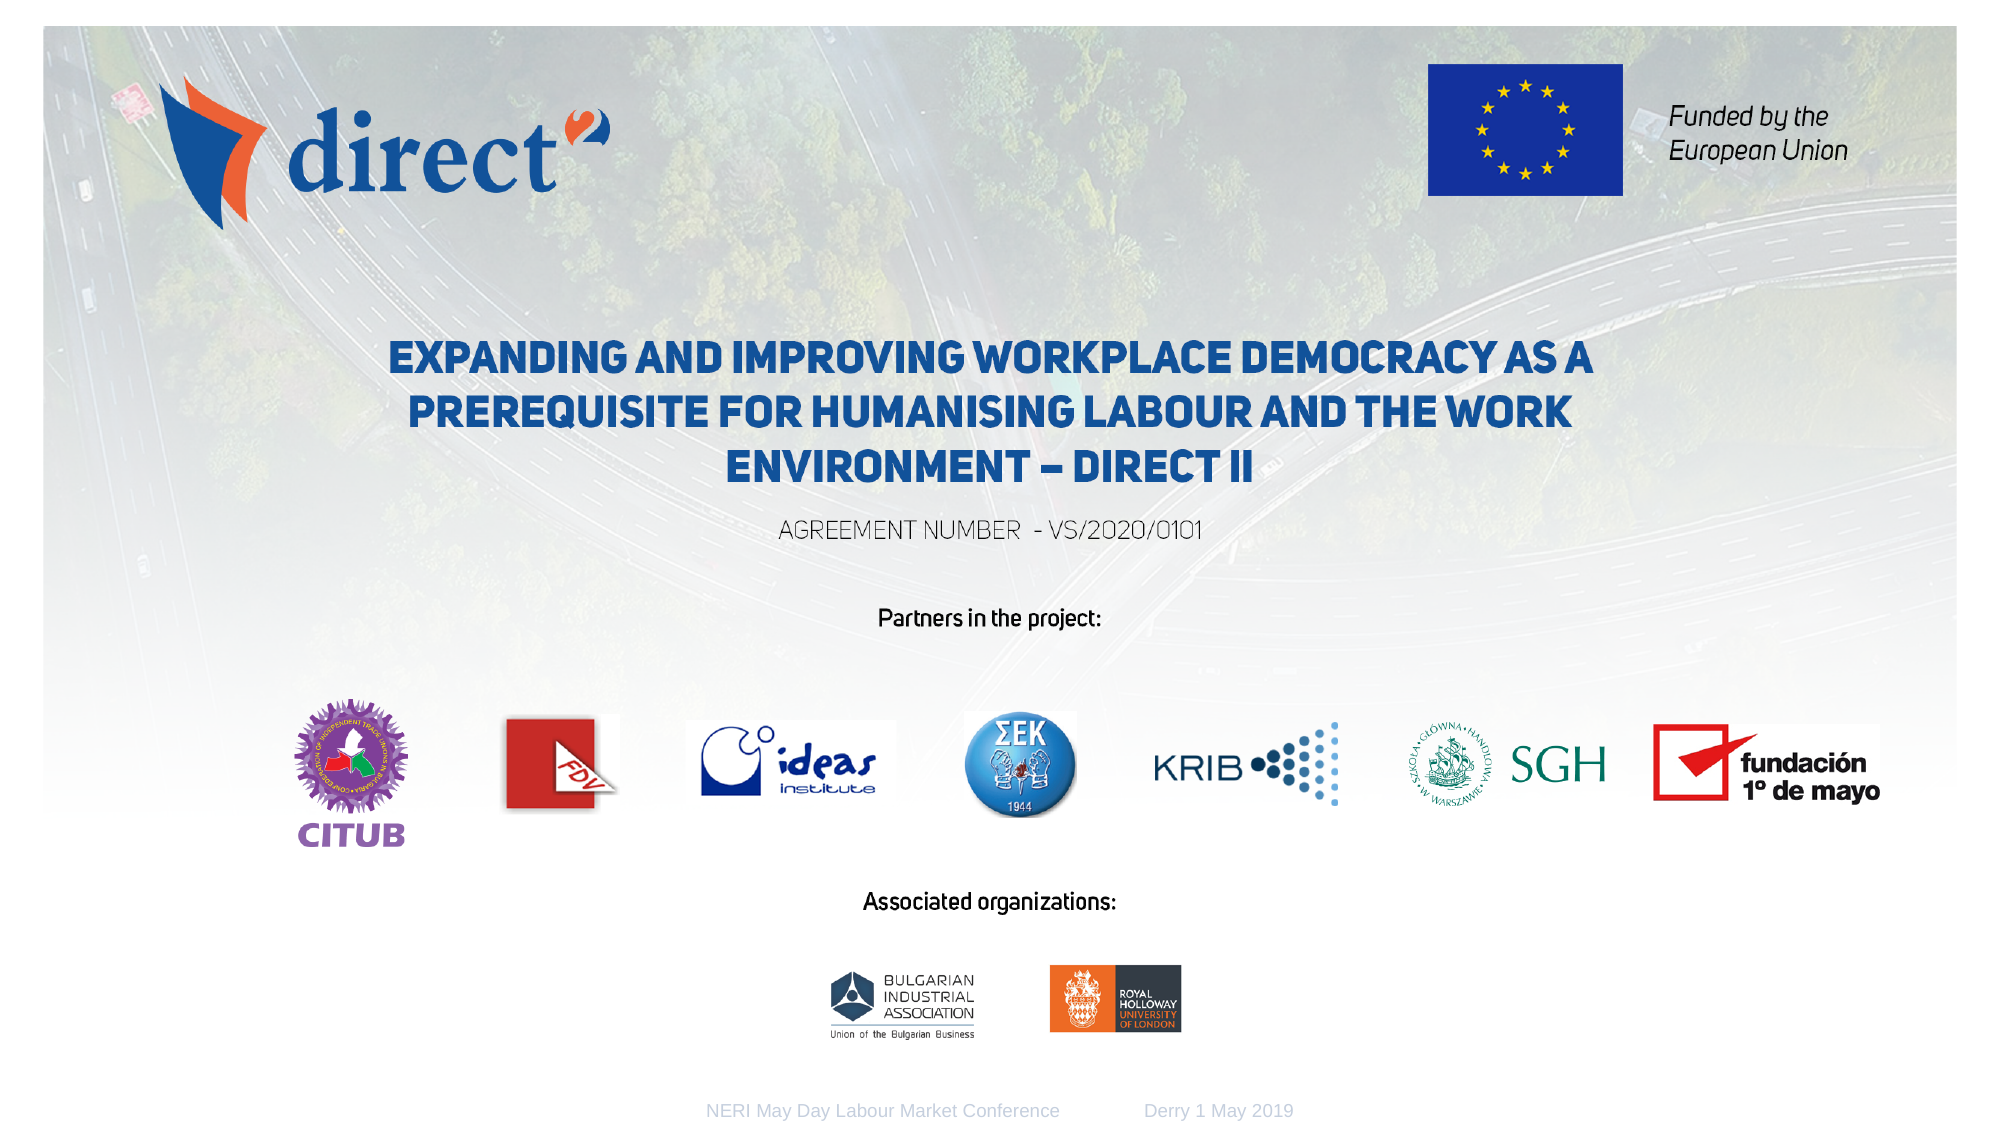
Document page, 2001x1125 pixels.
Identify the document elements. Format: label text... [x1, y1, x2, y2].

text_box NERI May Day Labour Market Conference Derry 1 May 2019 [662, 1068, 1338, 1125]
picture [43, 26, 1957, 1069]
